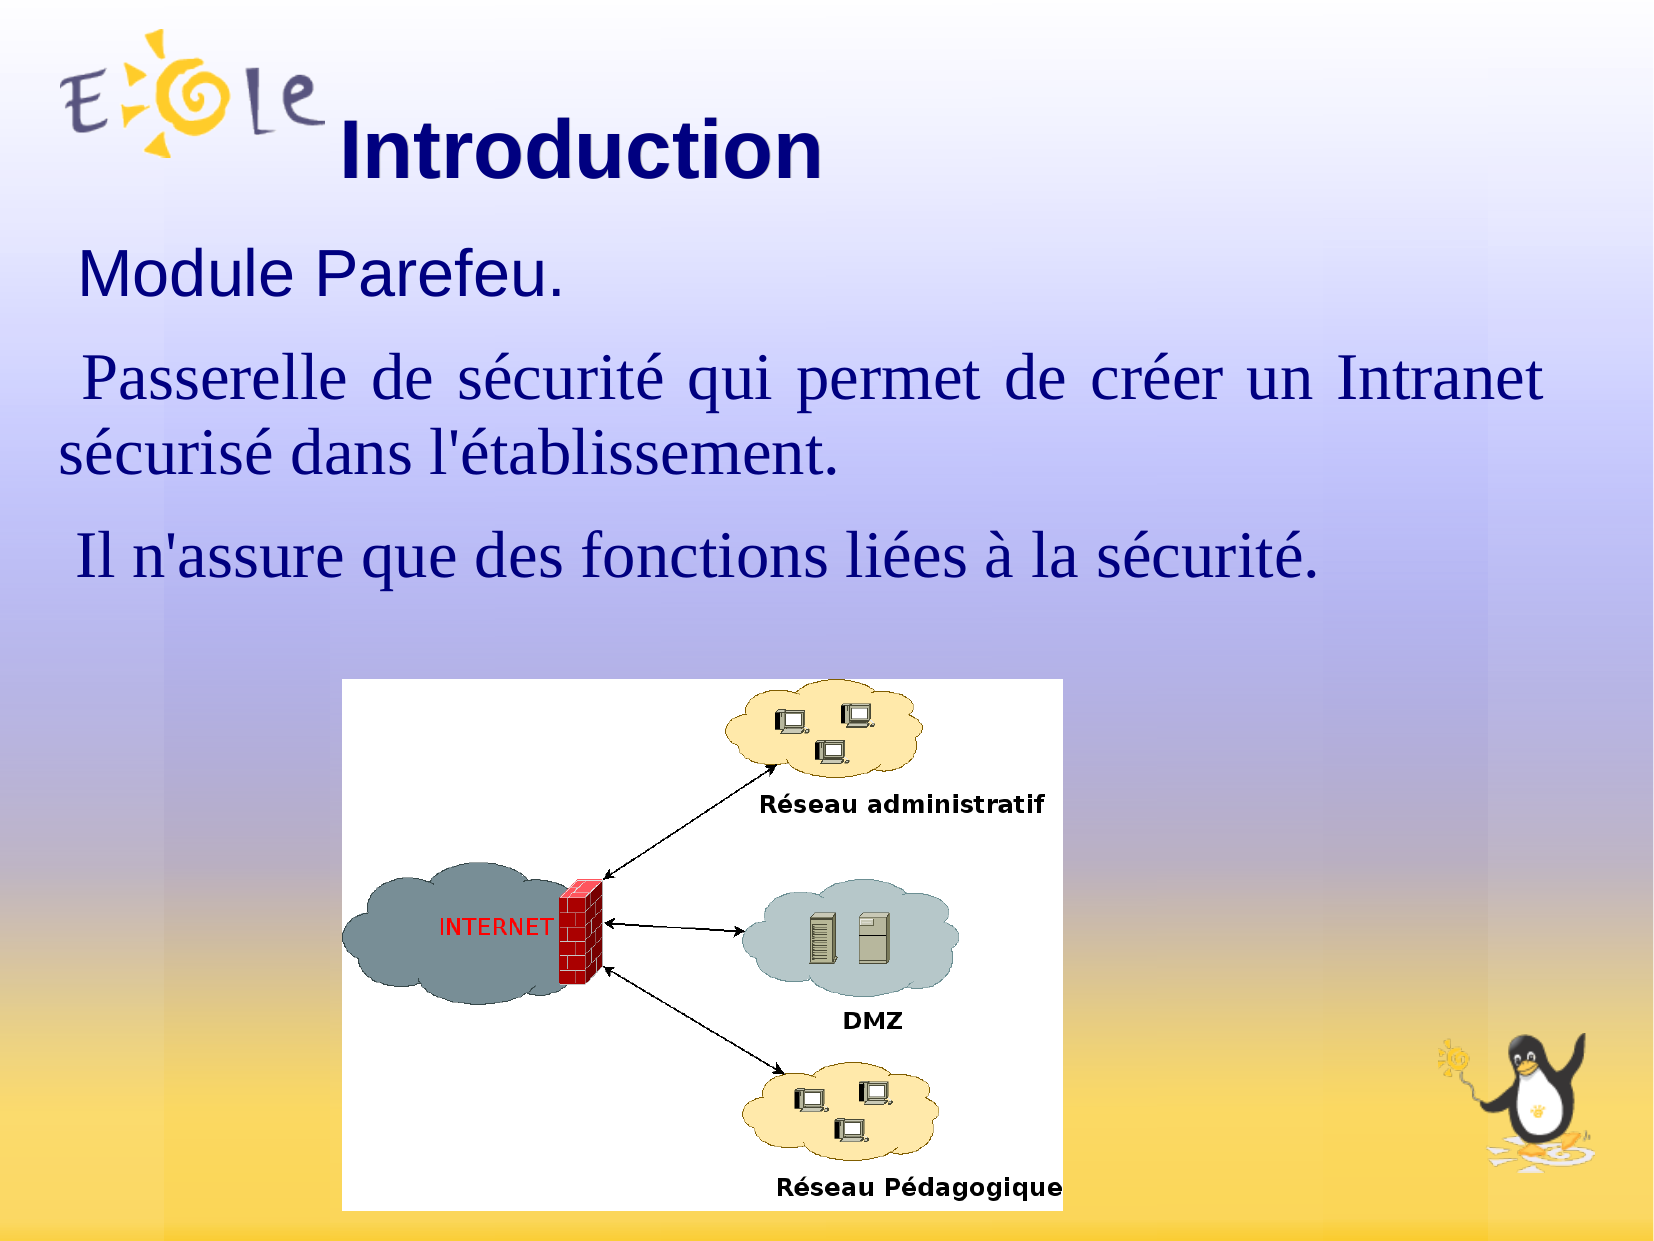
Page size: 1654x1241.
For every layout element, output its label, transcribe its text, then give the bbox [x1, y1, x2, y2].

picture [0, 0, 1654, 1241]
list Module Parefeu. Passerelle de sécurité qui permet de créer un Intranet sécurisé dans l'établissement. Il n'assure que des fonctions liées à la sécurité. [59, 236, 1548, 945]
text_box Introduction [324, 95, 840, 218]
